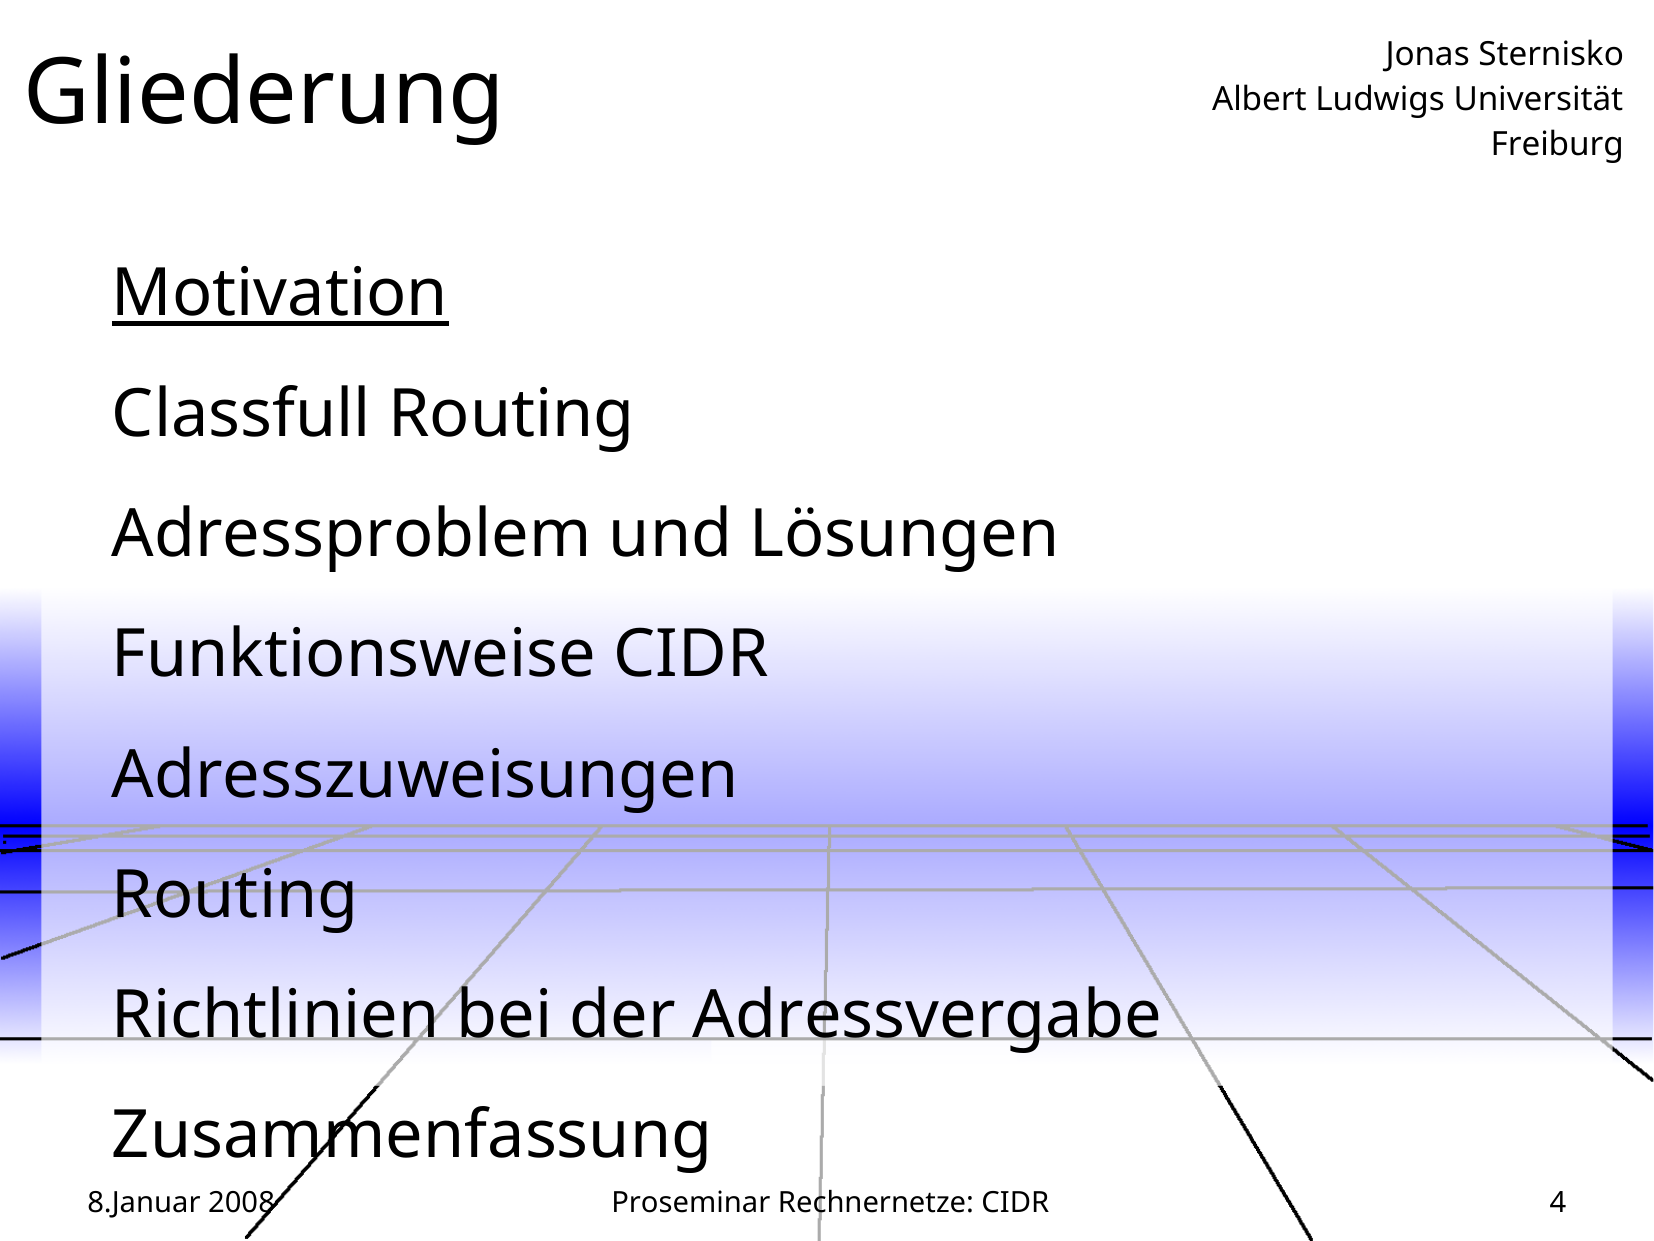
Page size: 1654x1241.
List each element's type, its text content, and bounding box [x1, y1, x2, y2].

picture [0, 0, 1654, 1241]
list Motivation Classfull Routing Adressproblem und Lösungen Funktionsweise CIDR Adresszuweisungen Routing Richtlinien bei der Adressvergabe Zusammenfassung [76, 185, 1565, 1137]
title Gliederung [23, 31, 1093, 146]
